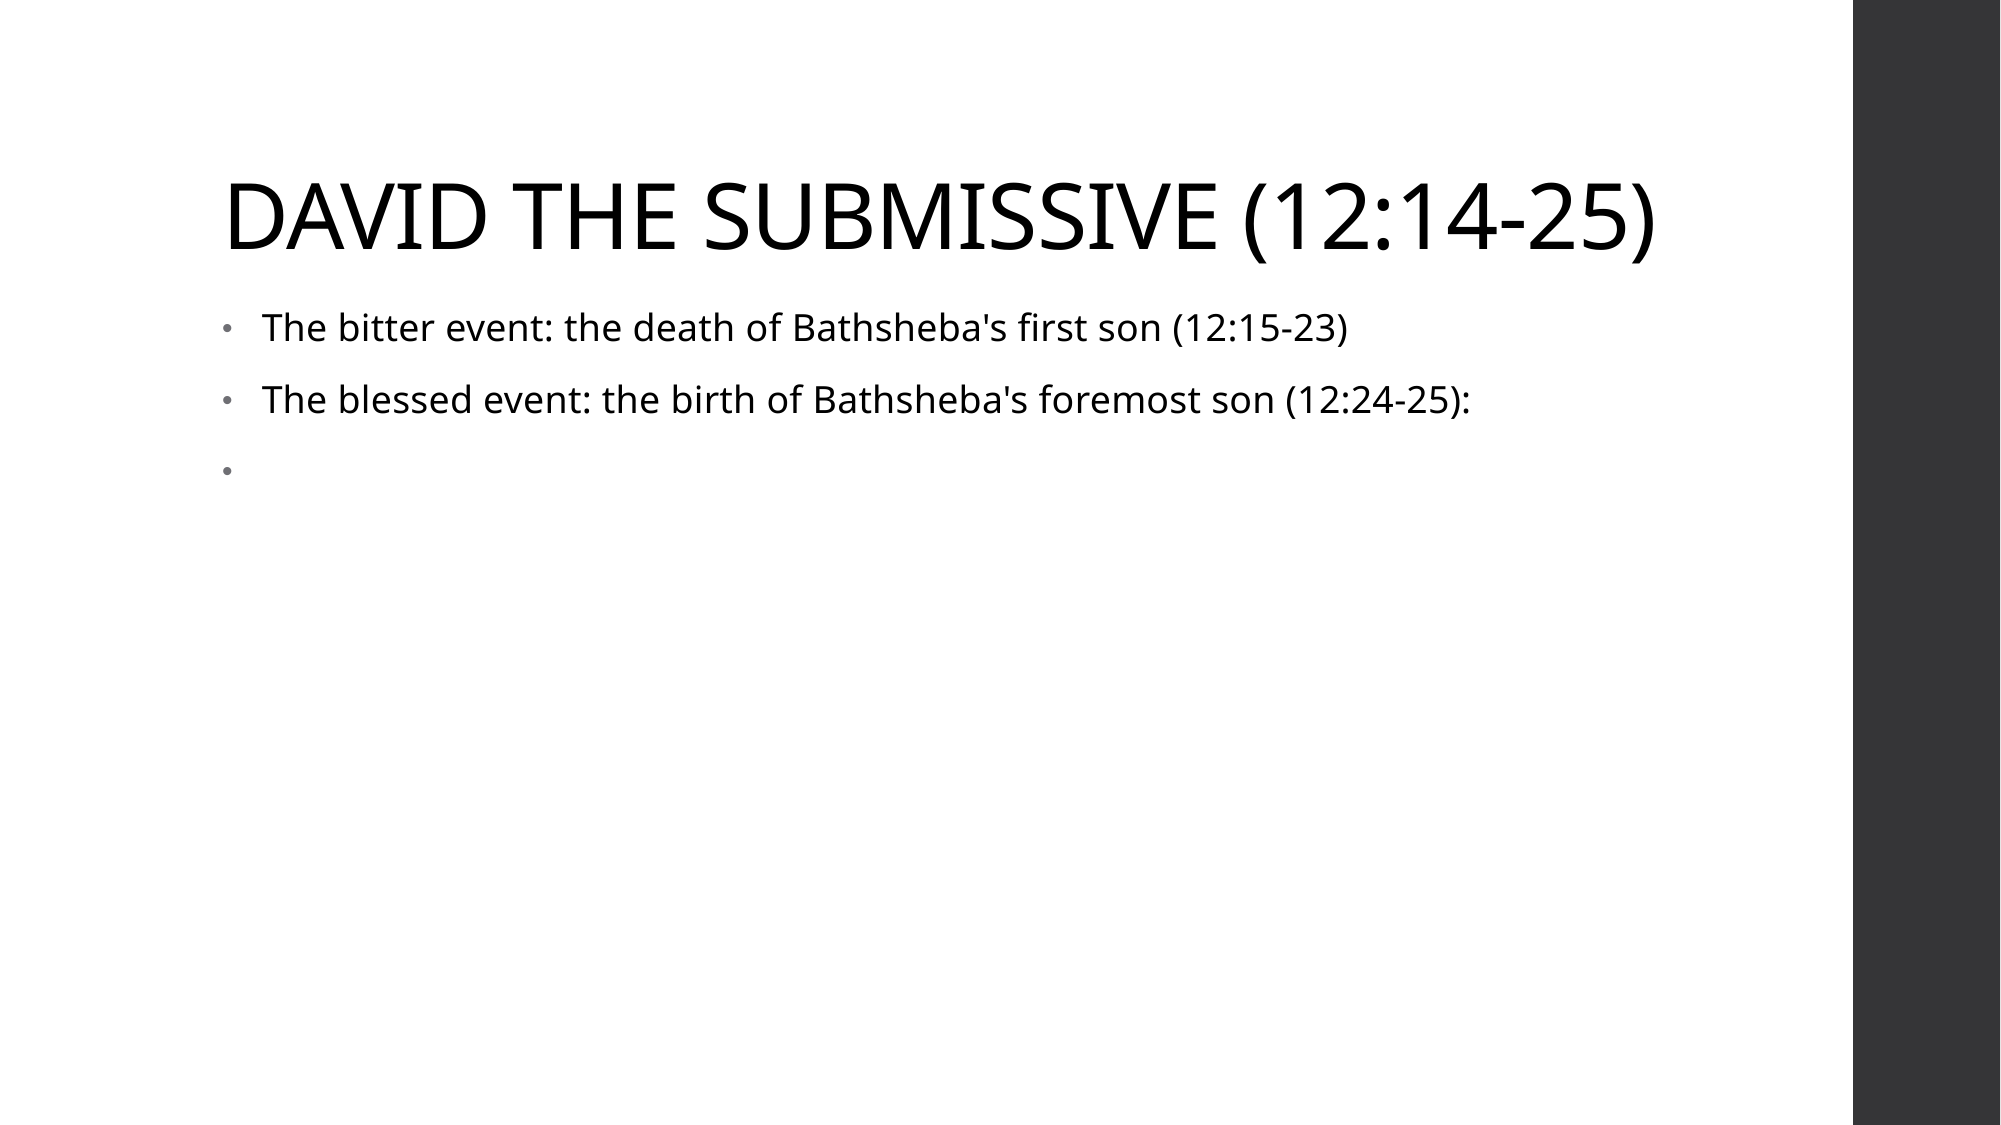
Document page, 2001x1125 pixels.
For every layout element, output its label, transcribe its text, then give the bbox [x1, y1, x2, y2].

list The bitter event: the death of Bathsheba's first son (12:15-23) The blessed event: the birth of Bathsheba's foremost son (12:24-25): [206, 299, 1617, 1014]
title DAVID THE SUBMISSIVE (12:14-25) [206, 60, 1797, 278]
